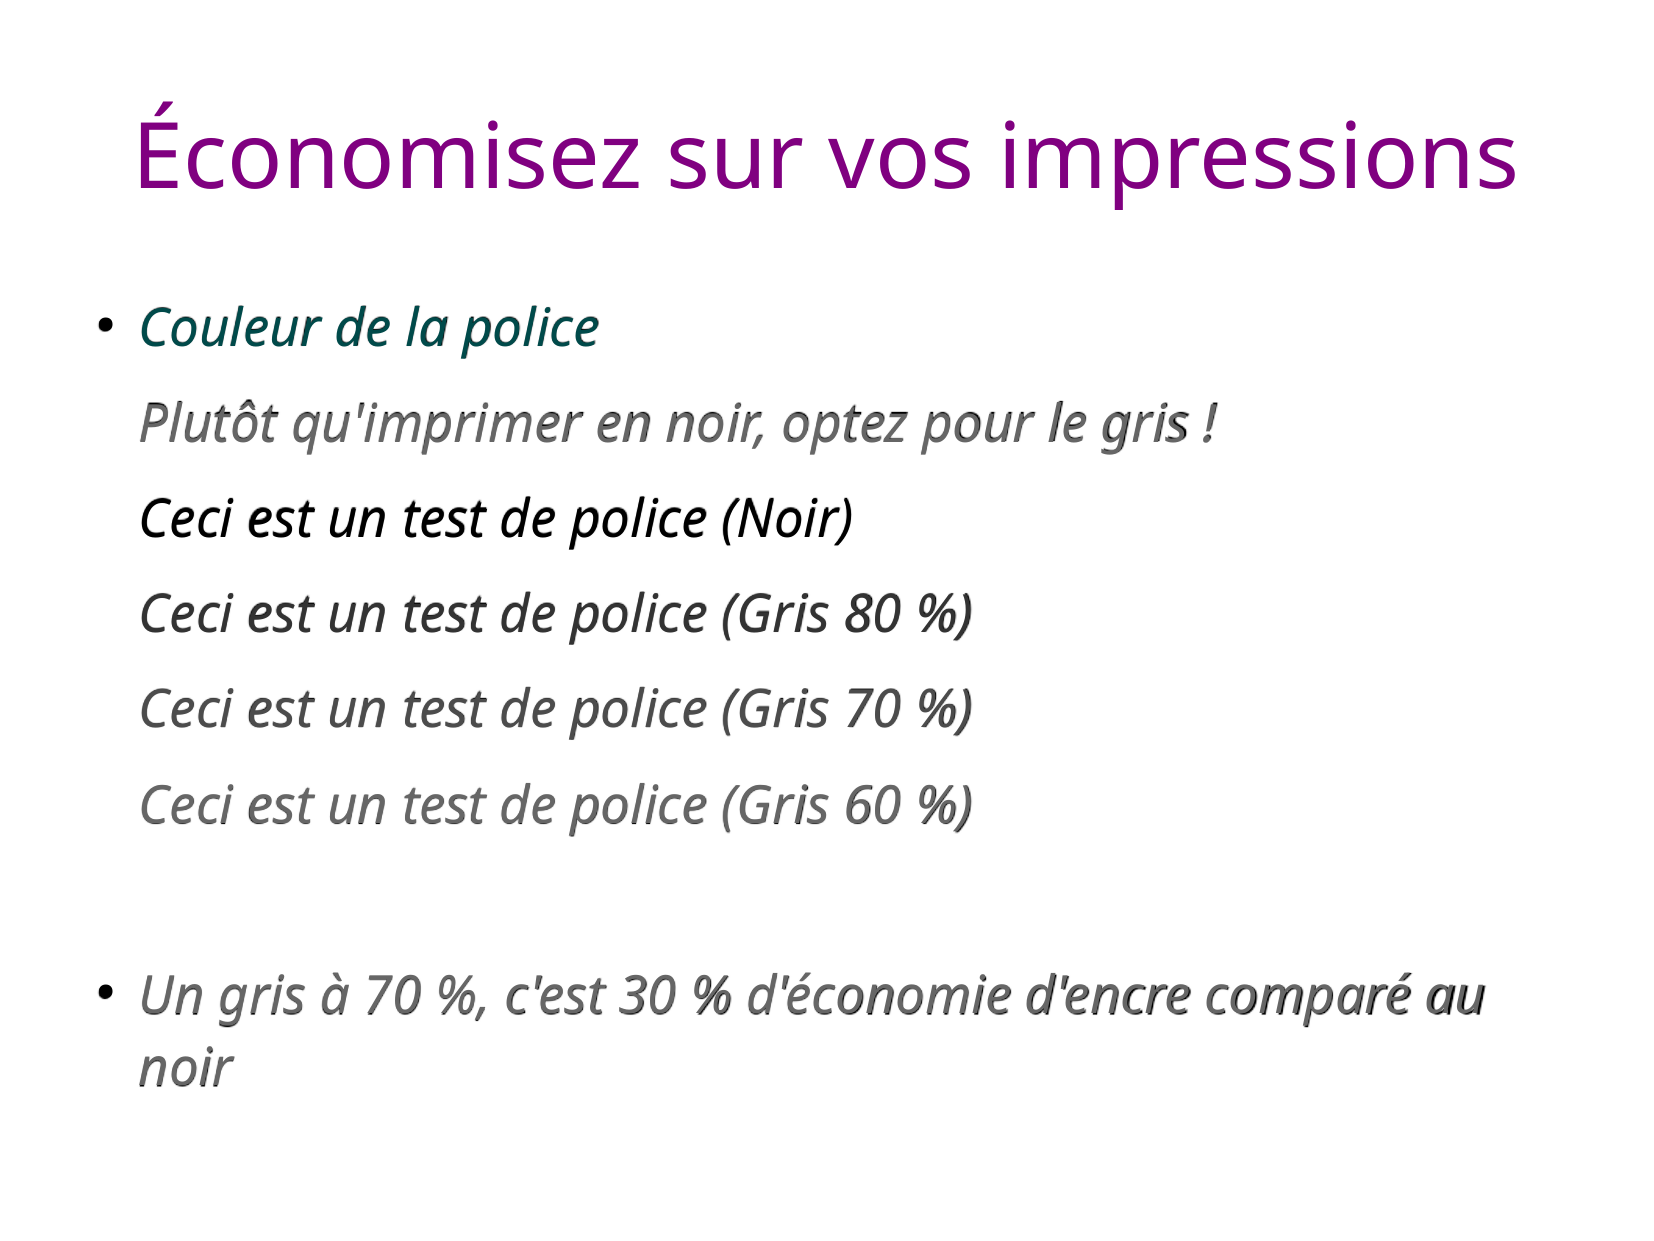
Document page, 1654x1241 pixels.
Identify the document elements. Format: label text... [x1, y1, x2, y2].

list Couleur de la police Plutôt qu'imprimer en noir, optez pour le gris ! Ceci est un test de police (Noir) Ceci est un test de police (Gris 80 %) Ceci est un test de police (Gris 70 %) Ceci est un test de police (Gris 60 %) Un gris à 70 %, c'est 30 % d'économie d'encre comparé au noir [82, 290, 1571, 1109]
title Économisez sur vos impressions [82, 49, 1571, 257]
